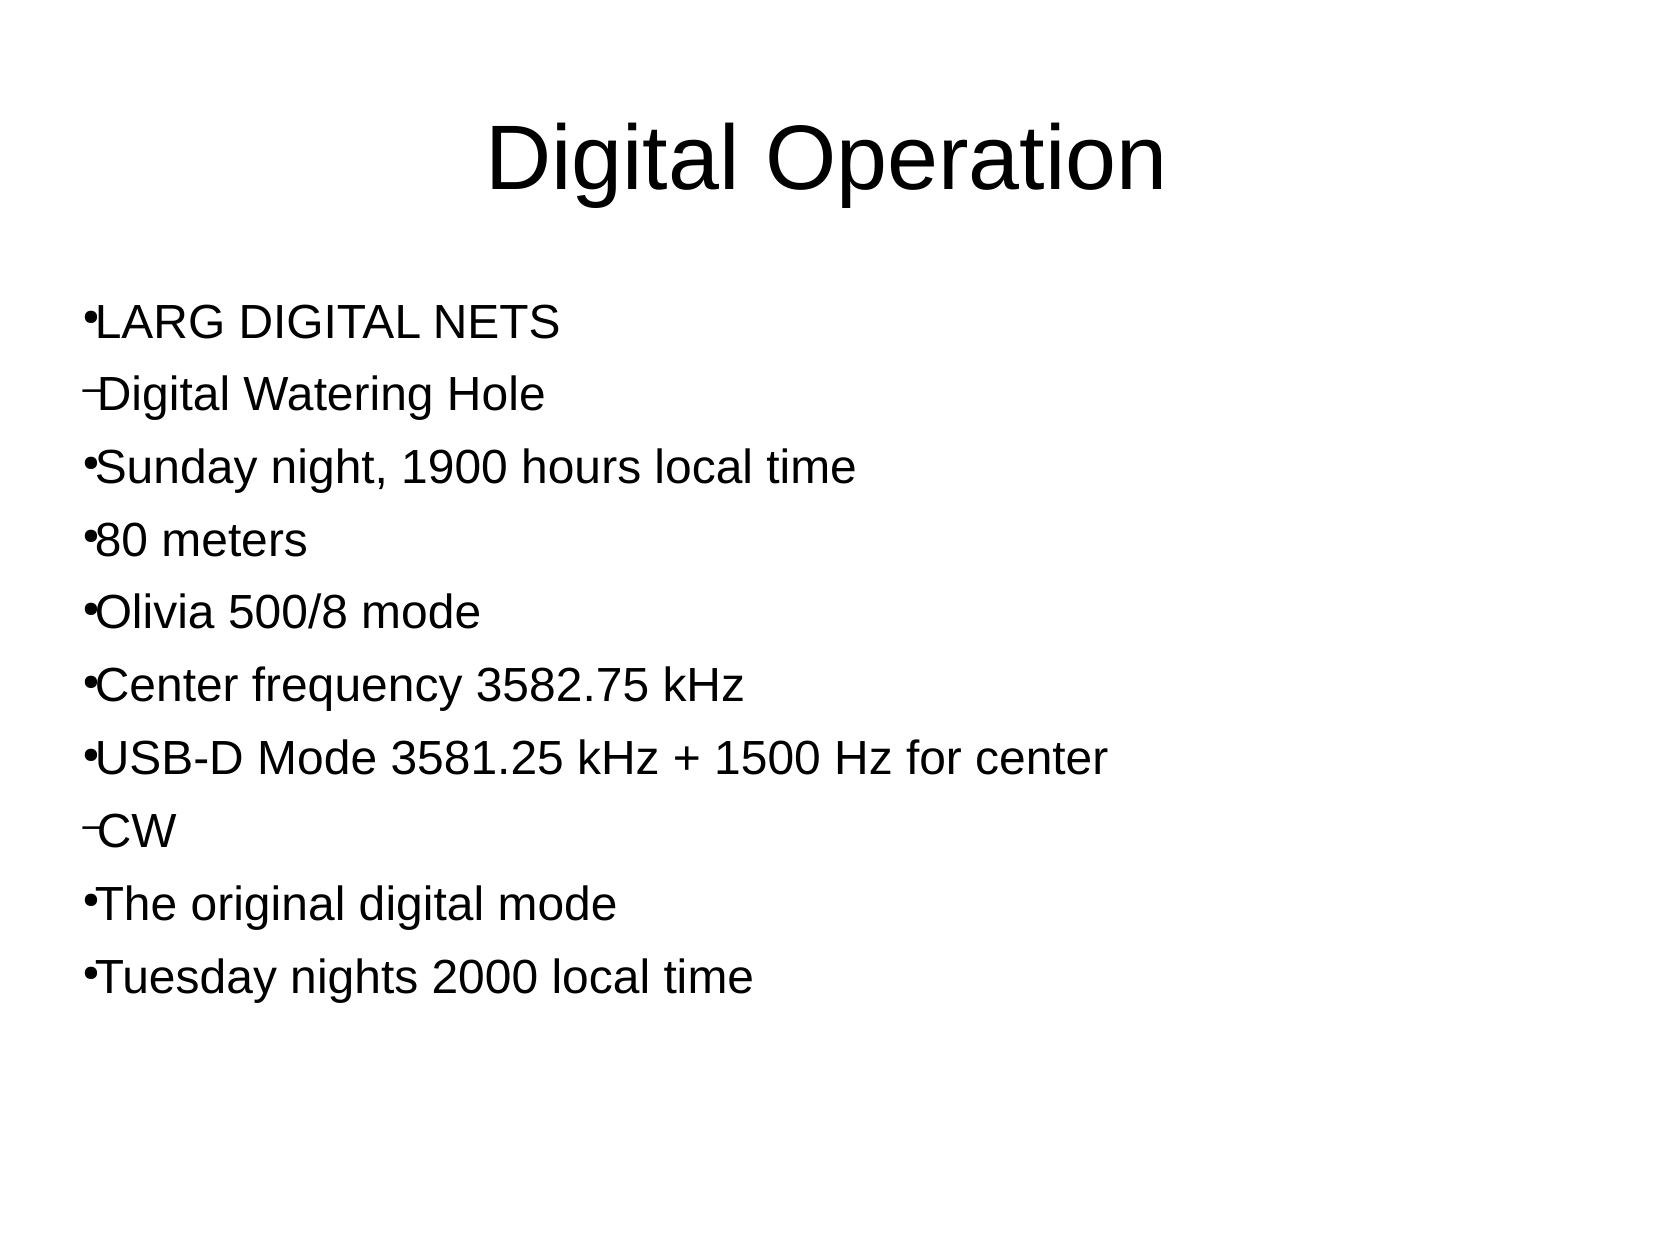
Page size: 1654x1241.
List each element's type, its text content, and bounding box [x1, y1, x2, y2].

title Digital Operation [82, 49, 1571, 257]
list LARG DIGITAL NETS Digital Watering Hole Sunday night, 1900 hours local time 80 meters Olivia 500/8 mode Center frequency 3582.75 kHz USB-D Mode 3581.25 kHz + 1500 Hz for center CW The original digital mode Tuesday nights 2000 local time [82, 290, 1571, 1010]
